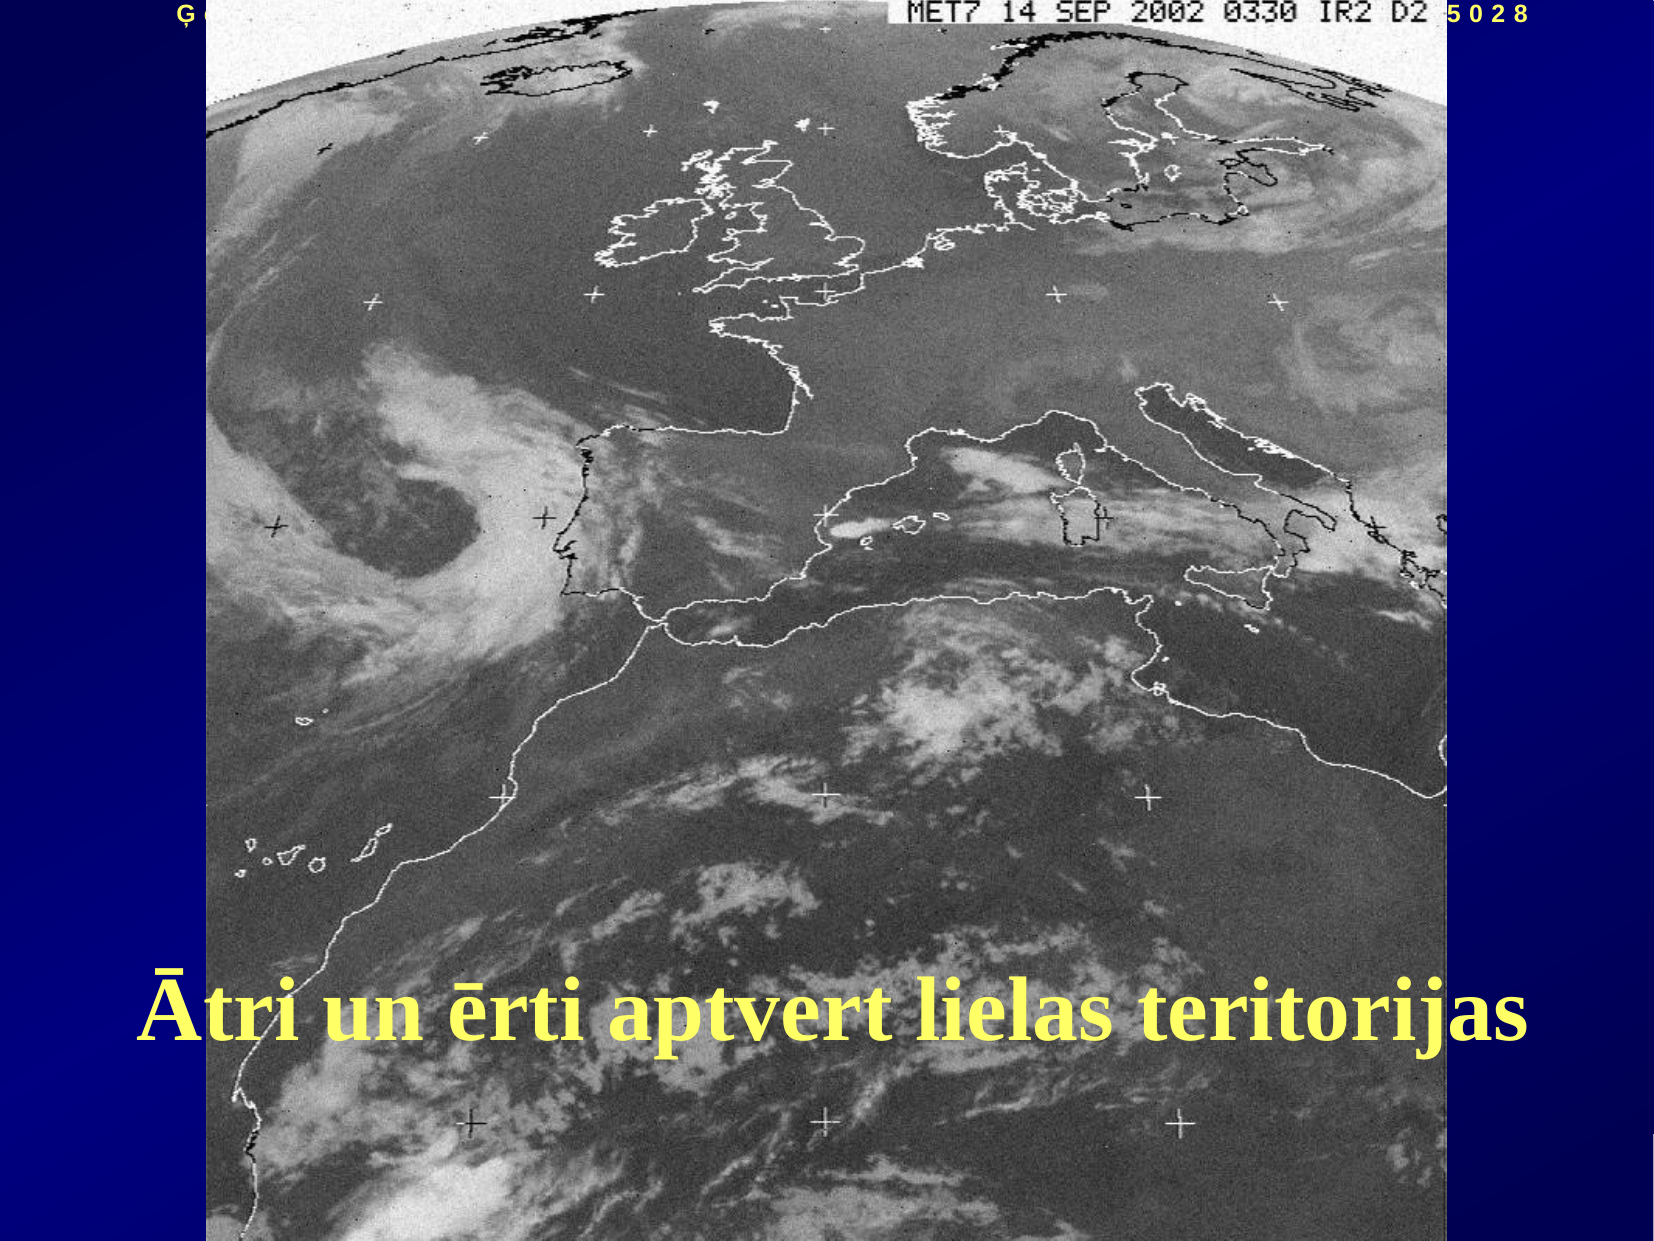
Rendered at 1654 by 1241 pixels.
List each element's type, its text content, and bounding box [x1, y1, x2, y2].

title Ātri un ērti aptvert lielas teritorijas [128, 902, 1541, 1118]
picture [206, 1118, 1447, 1241]
picture [206, 0, 1447, 902]
